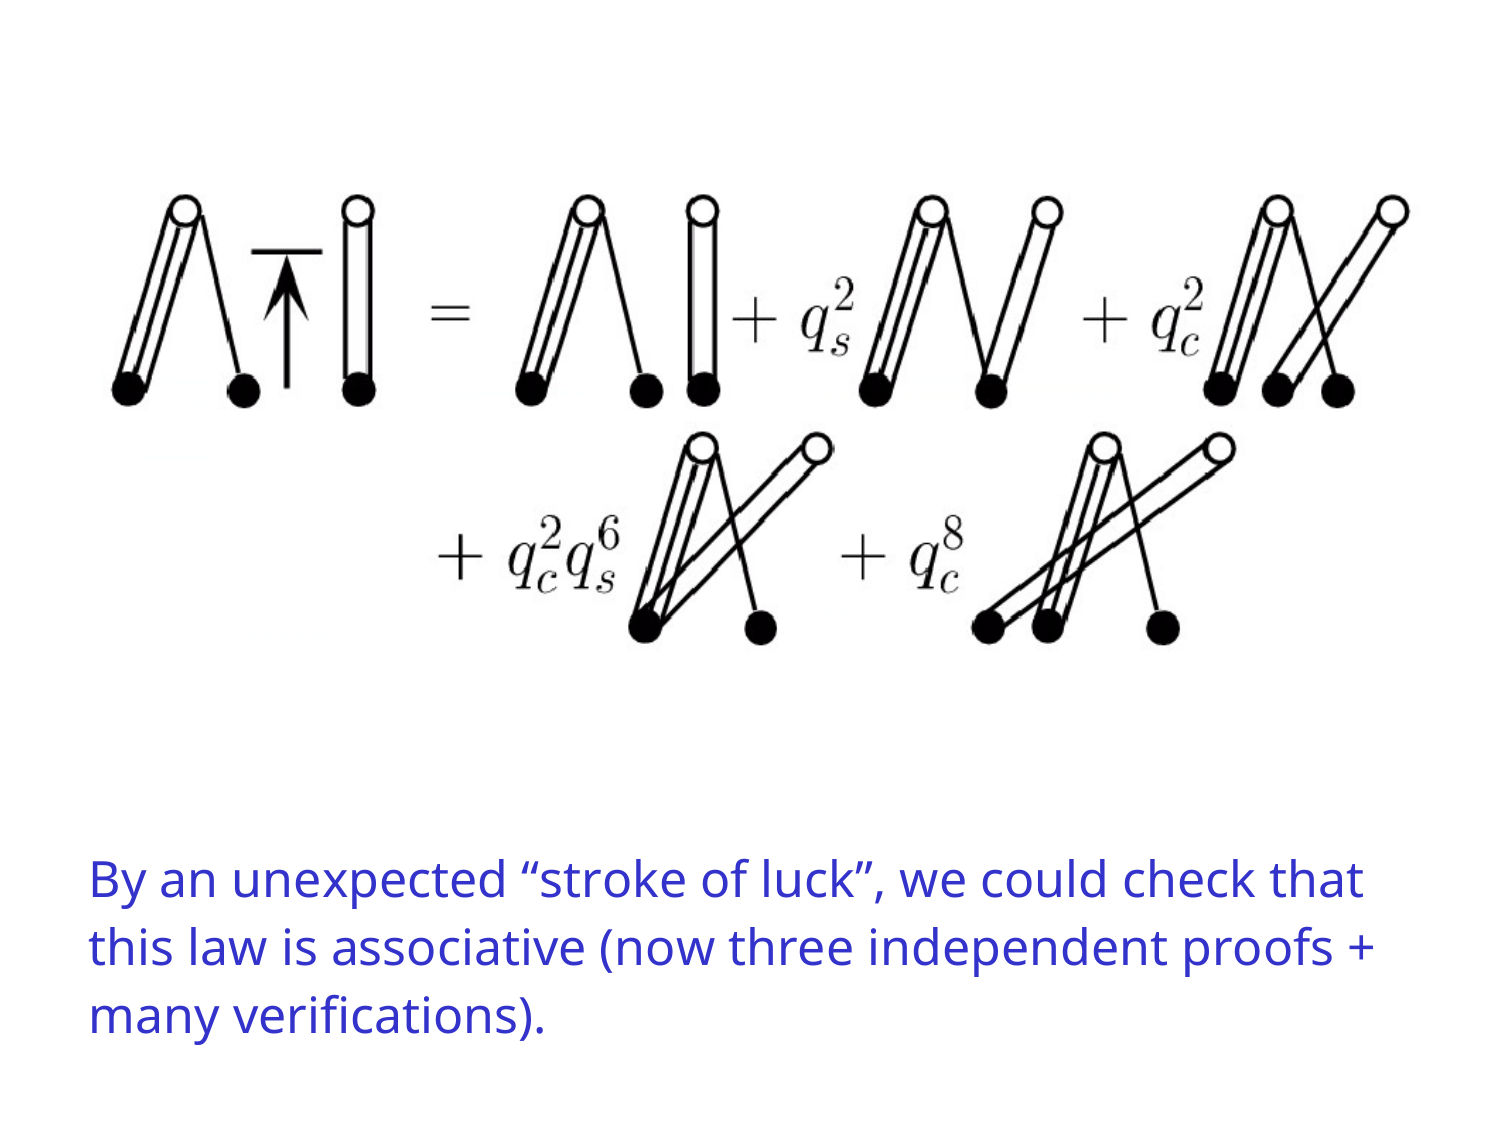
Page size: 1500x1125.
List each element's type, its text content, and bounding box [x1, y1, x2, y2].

text_box By an unexpected “stroke of luck”, we could check that this law is associative (now three independent proofs + many verifications). [74, 836, 1447, 1032]
picture [29, 87, 1477, 703]
